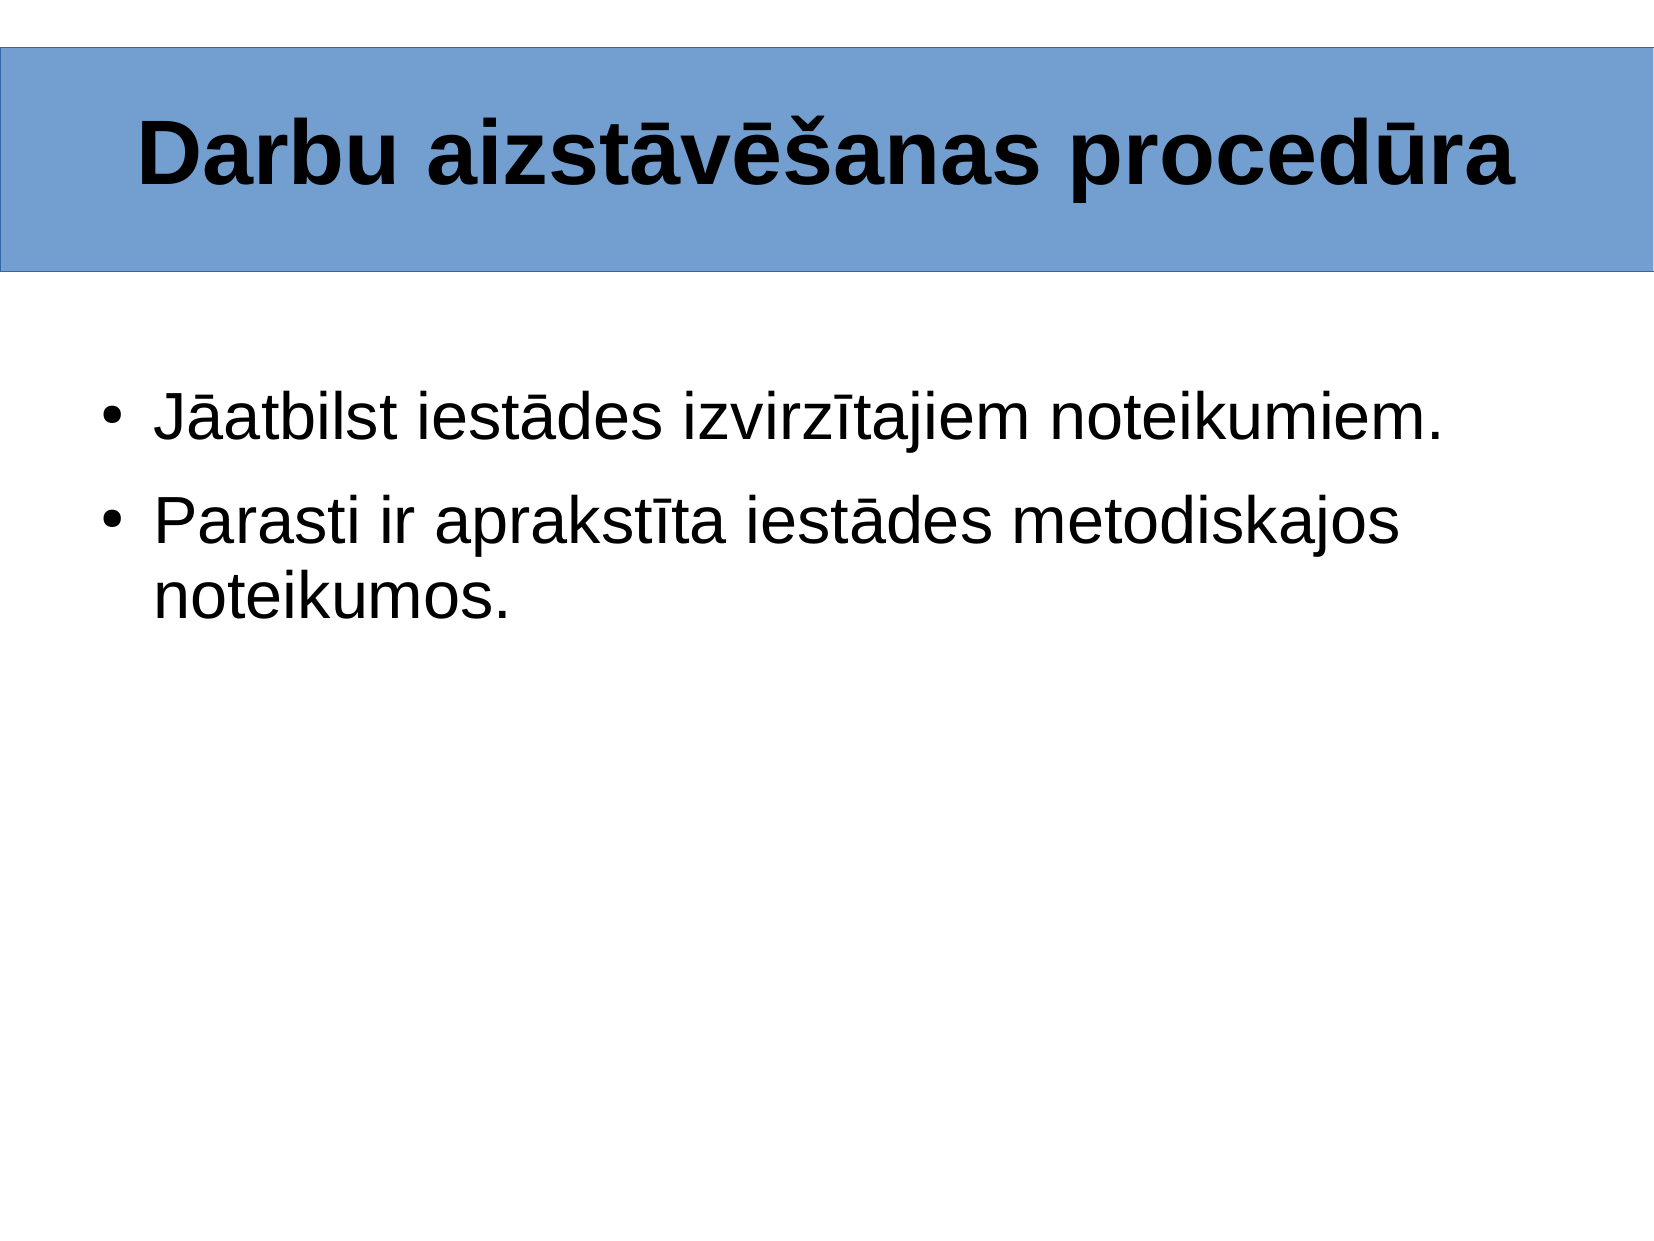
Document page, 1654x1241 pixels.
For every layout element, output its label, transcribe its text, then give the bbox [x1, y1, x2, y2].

list Jāatbilst iestādes izvirzītajiem noteikumiem. Parasti ir aprakstīta iestādes metodiskajos noteikumos. [82, 378, 1619, 1099]
text_box [0, 47, 1654, 272]
title Darbu aizstāvēšanas procedūra [82, 49, 1571, 257]
